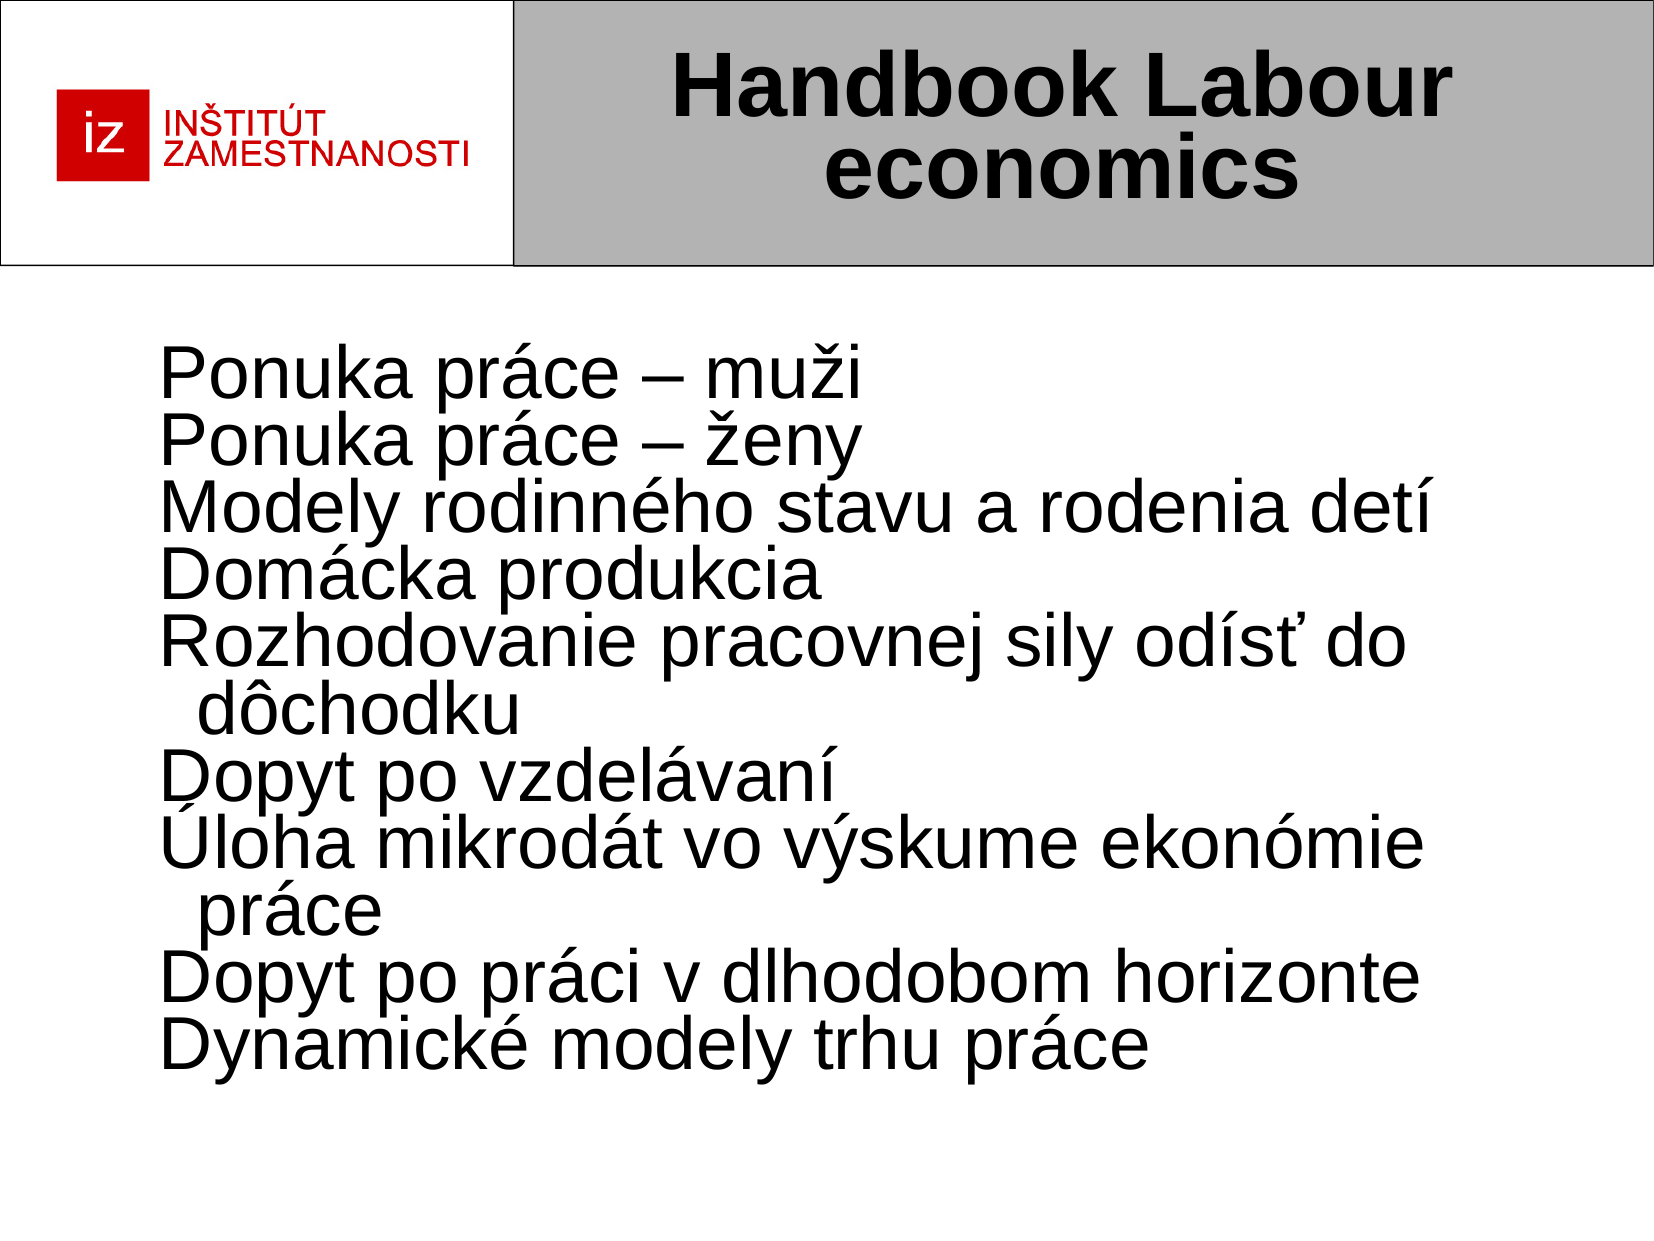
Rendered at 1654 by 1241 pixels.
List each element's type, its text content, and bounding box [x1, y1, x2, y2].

picture [5, 8, 512, 257]
title Handbook Labour economics [561, 37, 1565, 229]
list Ponuka práce – muži Ponuka práce – ženy Modely rodinného stavu a rodenia detí Domácka produkcia Rozhodovanie pracovnej sily odísť do dôchodku Dopyt po vzdelávaní Úloha mikrodát vo výskume ekonómie práce Dopyt po práci v dlhodobom horizonte Dynamické modely trhu práce [121, 344, 1533, 1112]
